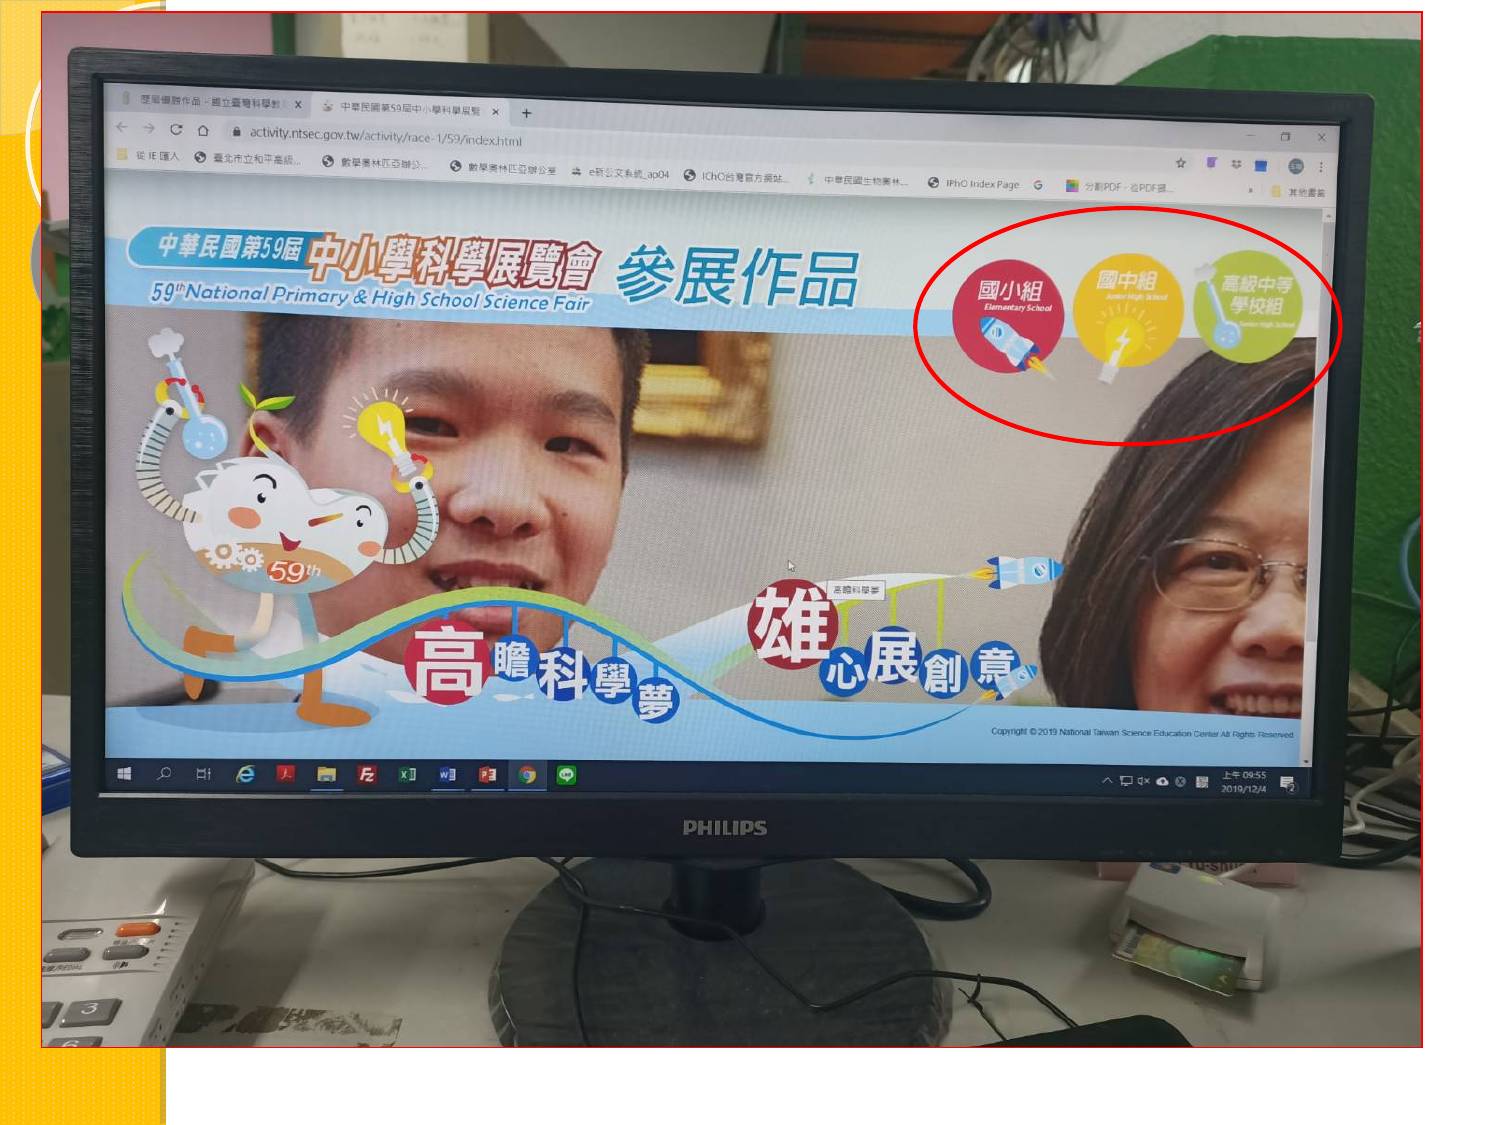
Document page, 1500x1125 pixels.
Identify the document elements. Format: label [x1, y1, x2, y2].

picture [42, 12, 1422, 1047]
